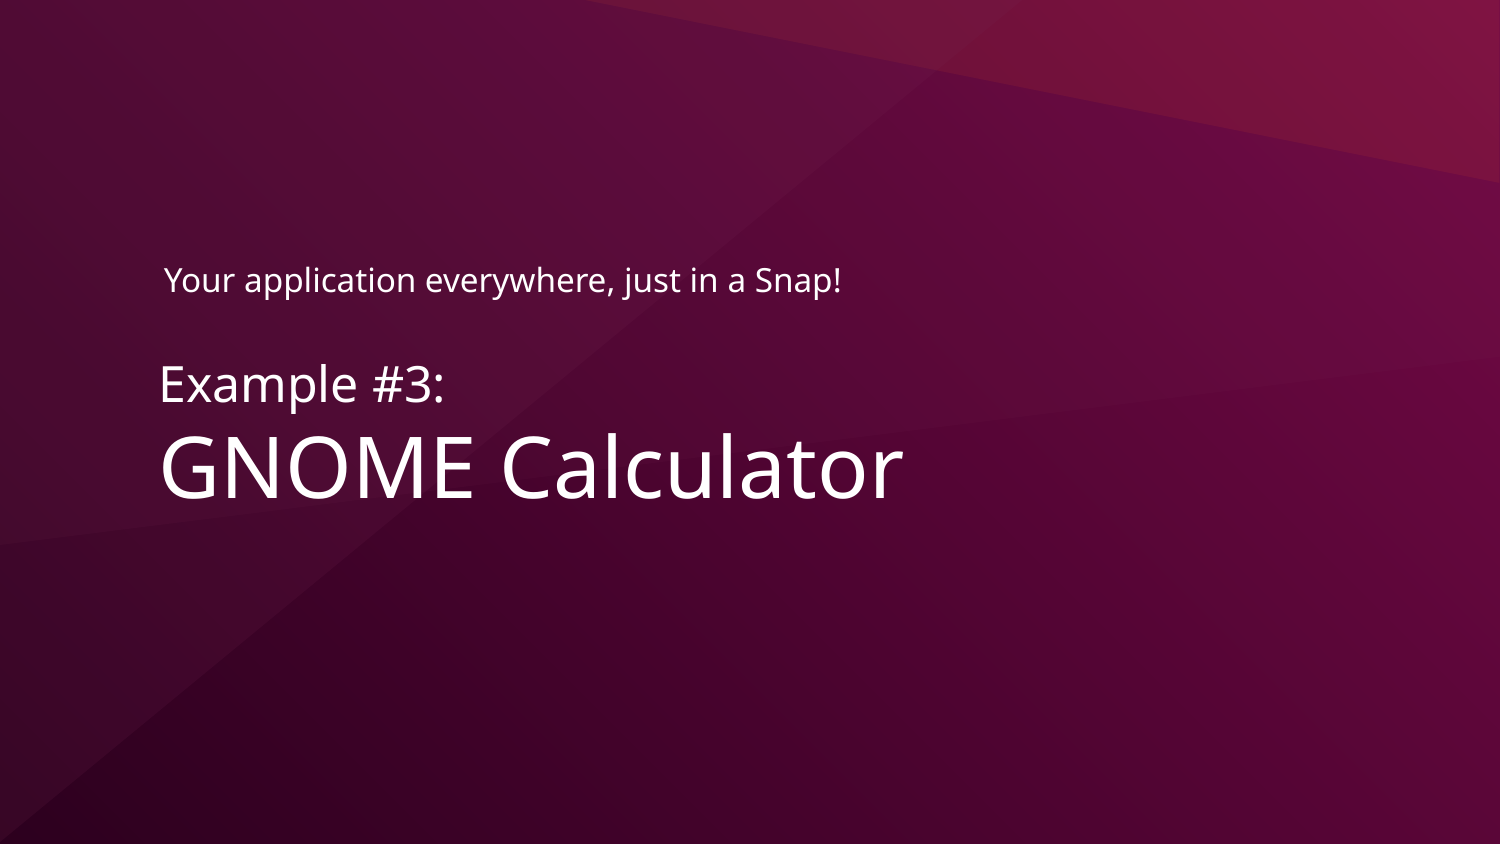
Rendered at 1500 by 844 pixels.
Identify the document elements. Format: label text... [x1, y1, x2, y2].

subtitle Your application everywhere, just in a Snap! [163, 259, 940, 324]
title Example #3: GNOME Calculator [158, 352, 1378, 607]
